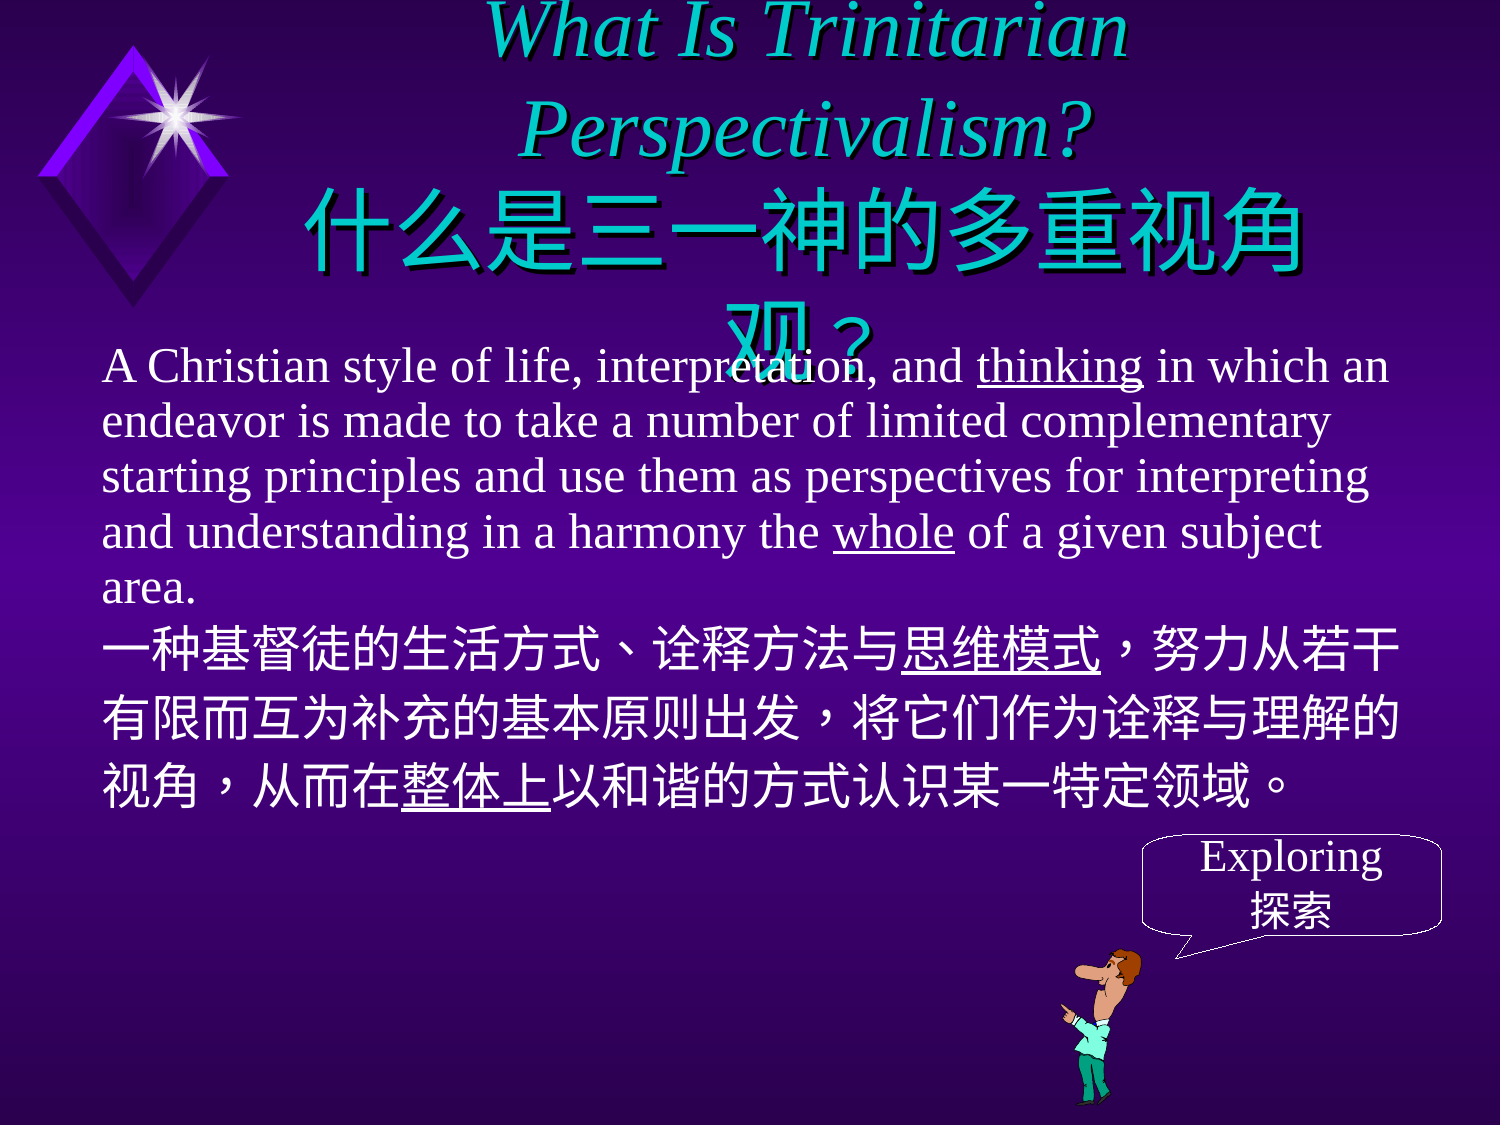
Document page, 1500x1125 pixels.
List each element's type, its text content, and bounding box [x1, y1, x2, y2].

text_box Exploring 探索 [1142, 834, 1442, 959]
chart [1060, 948, 1143, 1106]
text_box A Christian style of life, interpretation, and thinking in which an endeavor is made to take a number of limited complementary starting principles and use them as perspectives for interpreting and understanding in a harmony the whole of a given subject area. 一种基督徒的生活方式、诠释方法与思维模式，努力从若干有限而互为补充的基本原则出发，将它们作为诠释与理解的视角，从而在整体上以和谐的方式认识某一特定领域。 [86, 330, 1438, 822]
title What Is Trinitarian Perspectivalism? 什么是三一神的多重视角观？ [224, 0, 1388, 330]
